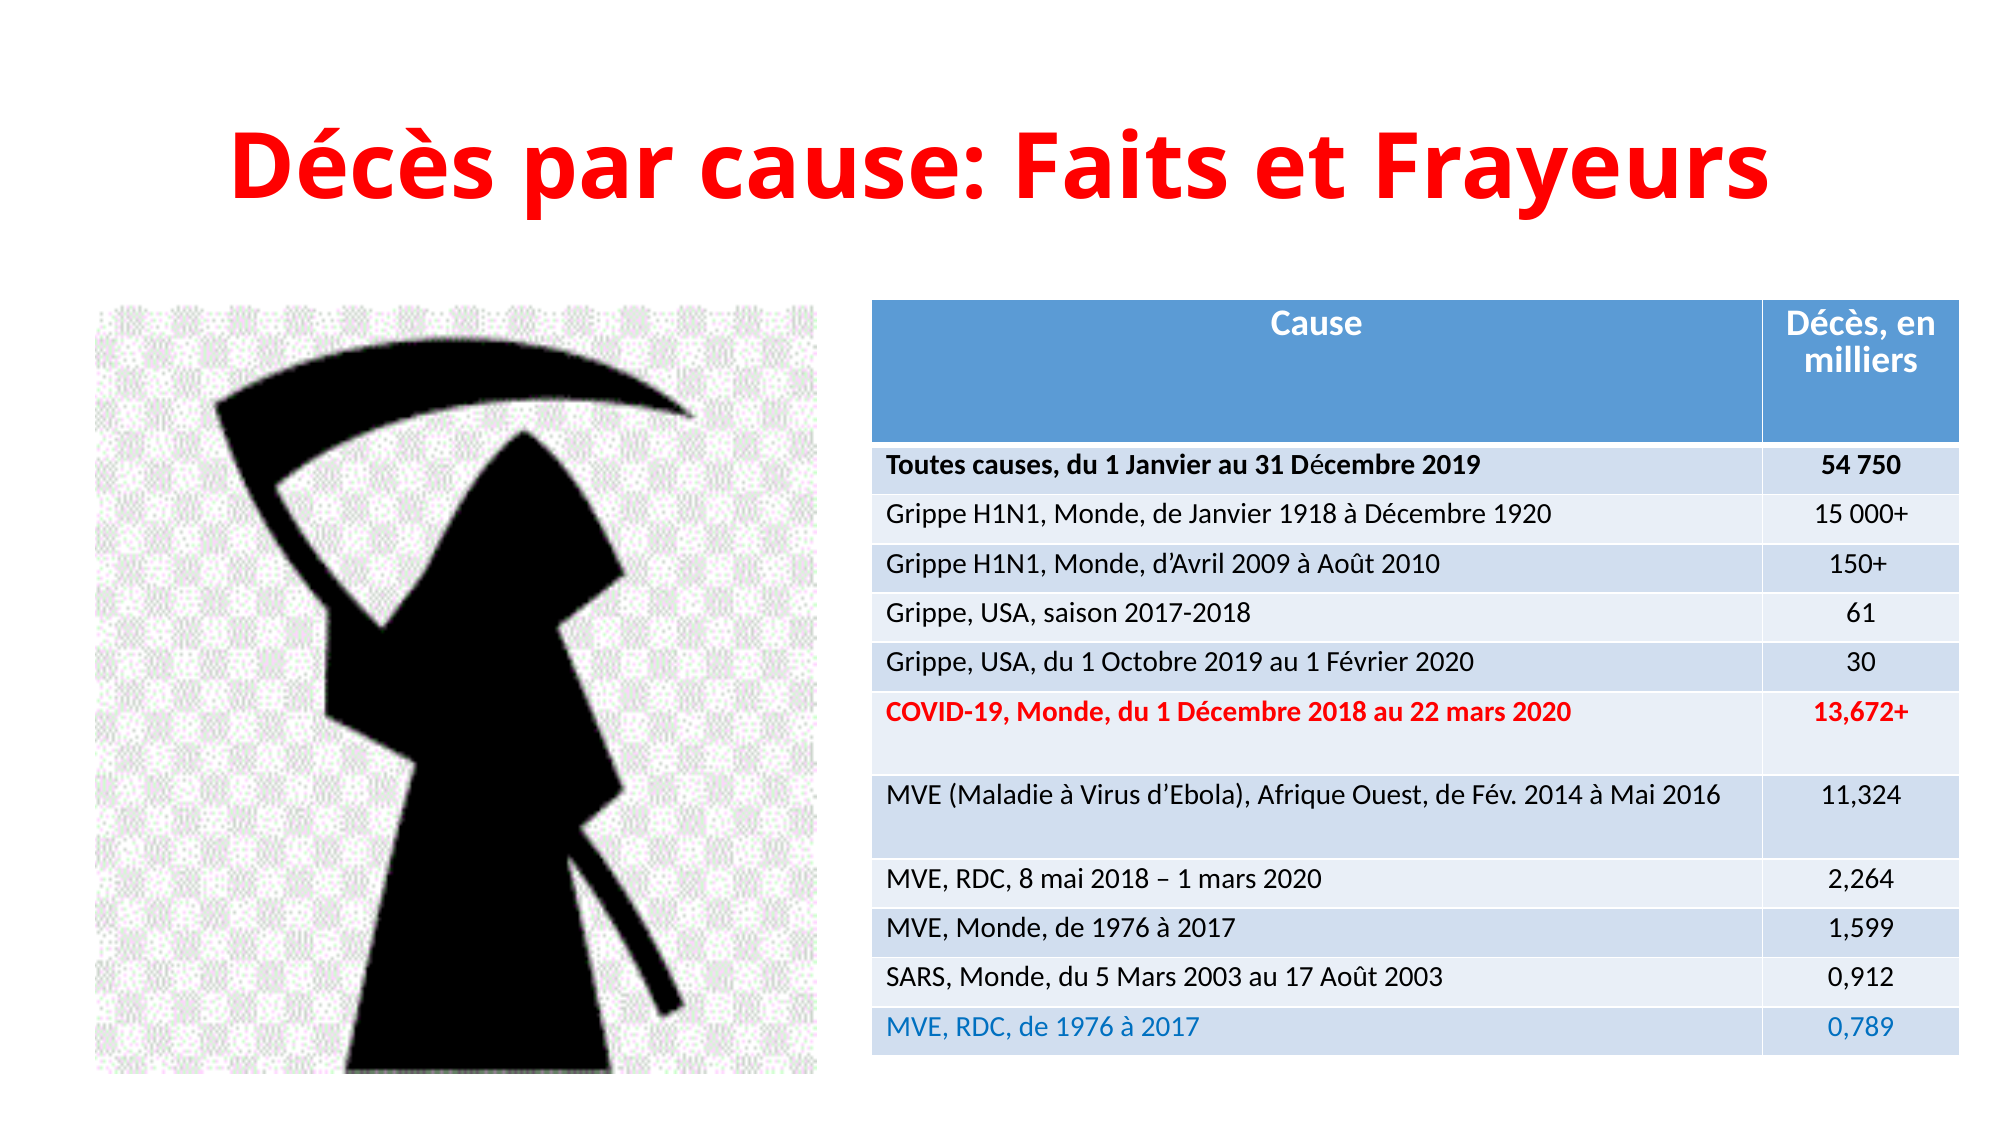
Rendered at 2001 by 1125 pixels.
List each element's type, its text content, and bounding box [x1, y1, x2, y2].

table_cell Grippe H1N1, Monde, de Janvier 1918 à Décembre 1920 [872, 495, 1762, 543]
table_header Cause [872, 300, 1762, 442]
table_header Décès, en milliers [1763, 300, 1959, 442]
table_cell COVID-19, Monde, du 1 Décembre 2018 au 22 mars 2020 [872, 693, 1762, 774]
table_cell MVE (Maladie à Virus d’Ebola), Afrique Ouest, de Fév. 2014 à Mai 2016 [872, 776, 1762, 858]
table_cell 54 750 [1763, 448, 1959, 494]
table_cell Grippe H1N1, Monde, d’Avril 2009 à Août 2010 [872, 545, 1762, 592]
table_cell Grippe, USA, saison 2017-2018 [872, 594, 1762, 641]
table_cell 30 [1763, 643, 1959, 691]
table_cell 61 [1763, 594, 1959, 641]
table_cell 11,324 [1763, 776, 1959, 858]
table_cell Grippe, USA, du 1 Octobre 2019 au 1 Février 2020 [872, 643, 1762, 691]
table_cell 1,599 [1763, 909, 1959, 957]
table_cell 15 000+ [1763, 495, 1959, 543]
table_cell MVE, RDC, de 1976 à 2017 [872, 1008, 1762, 1055]
table_cell 0,789 [1763, 1008, 1959, 1055]
picture [95, 277, 817, 1074]
table_cell Toutes causes, du 1 Janvier au 31 Décembre 2019 [872, 448, 1762, 494]
table_cell 2,264 [1763, 860, 1959, 907]
table_cell 13,672+ [1763, 693, 1959, 774]
table_cell SARS, Monde, du 5 Mars 2003 au 17 Août 2003 [872, 958, 1762, 1006]
table_cell 0,912 [1763, 958, 1959, 1006]
table_cell MVE, Monde, de 1976 à 2017 [872, 909, 1762, 957]
table_cell 150+ [1763, 545, 1959, 592]
table_cell MVE, RDC, 8 mai 2018 – 1 mars 2020 [872, 860, 1762, 907]
title Décès par cause: Faits et Frayeurs [137, 59, 1863, 278]
